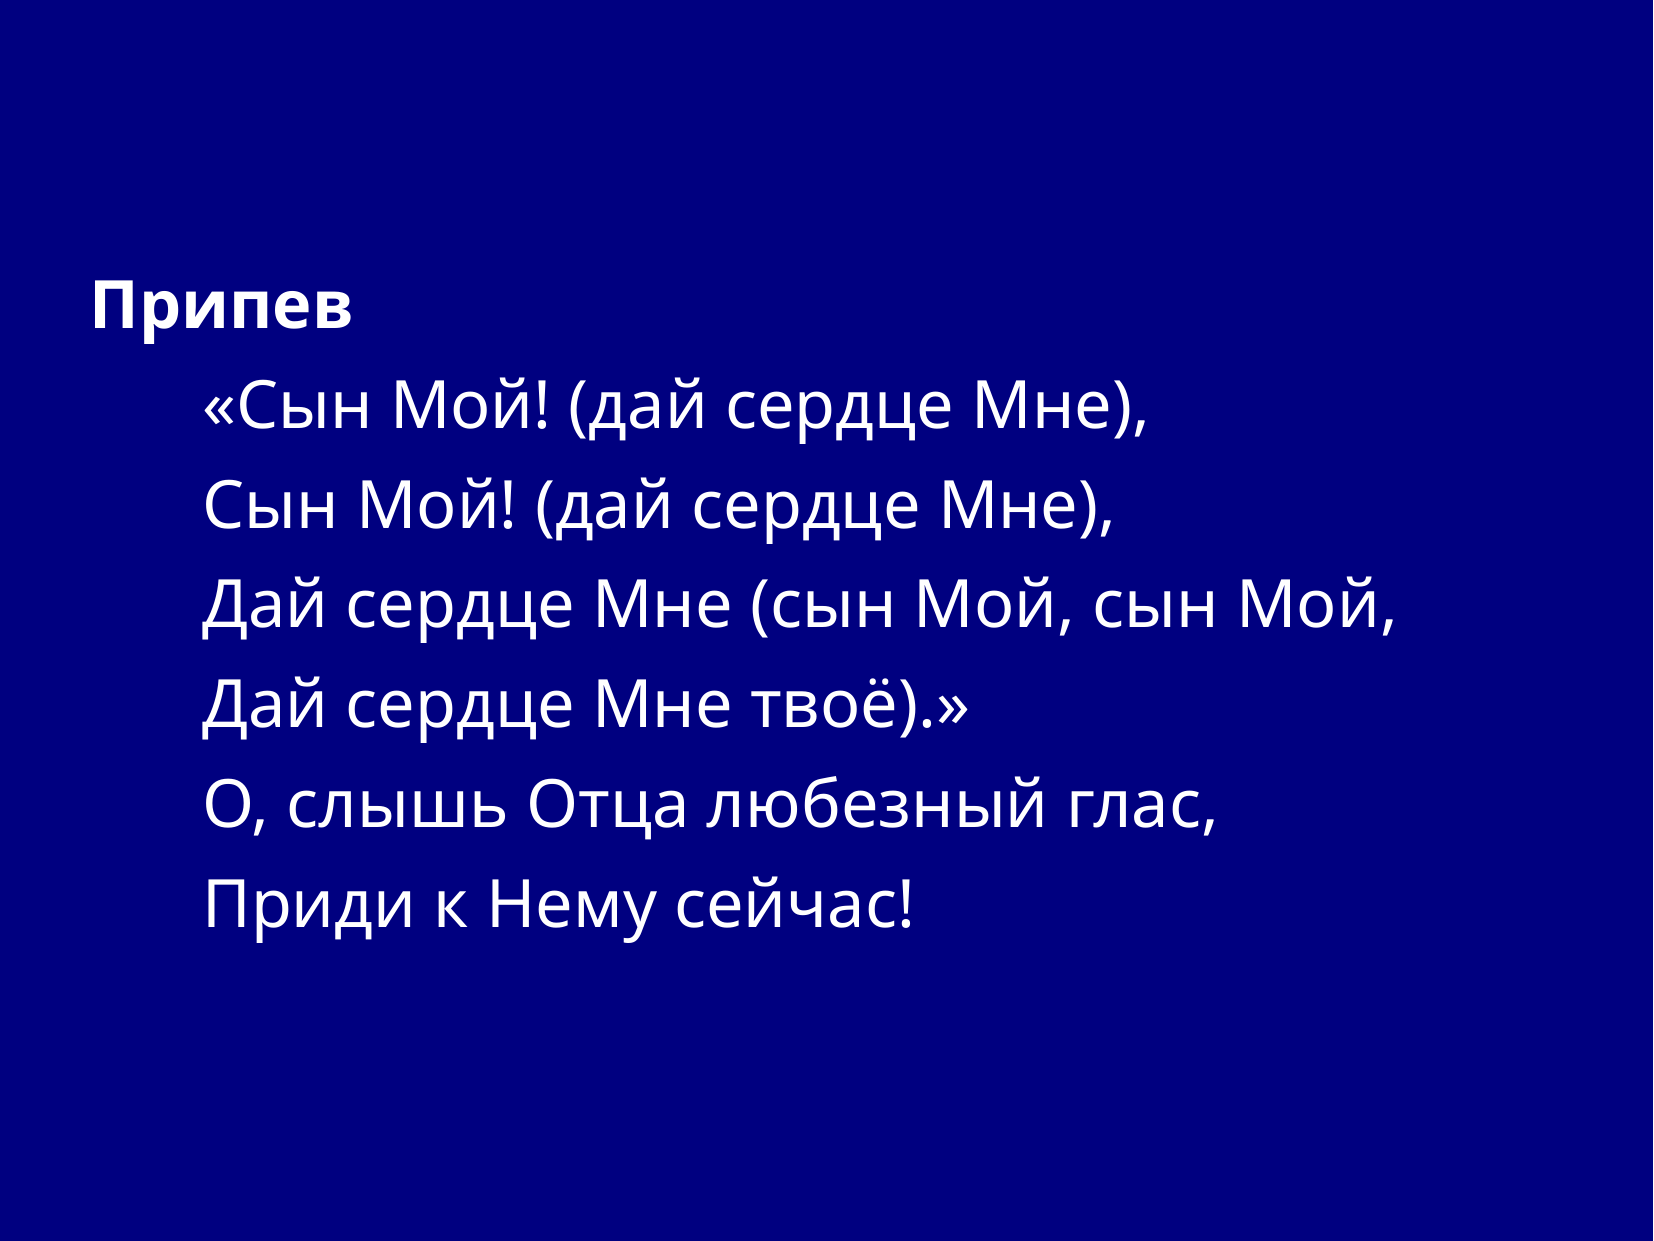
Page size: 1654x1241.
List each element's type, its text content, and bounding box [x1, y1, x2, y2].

text_box Припев «Сын Мой! (дай сердце Мне), Сын Мой! (дай сердце Мне), Дай сердце Мне (сын Мой, сын Мой, Дай сердце Мне твоё).» О, слышь Отца любезный глас, Приди к Нему сейчас! [75, 150, 1576, 1163]
